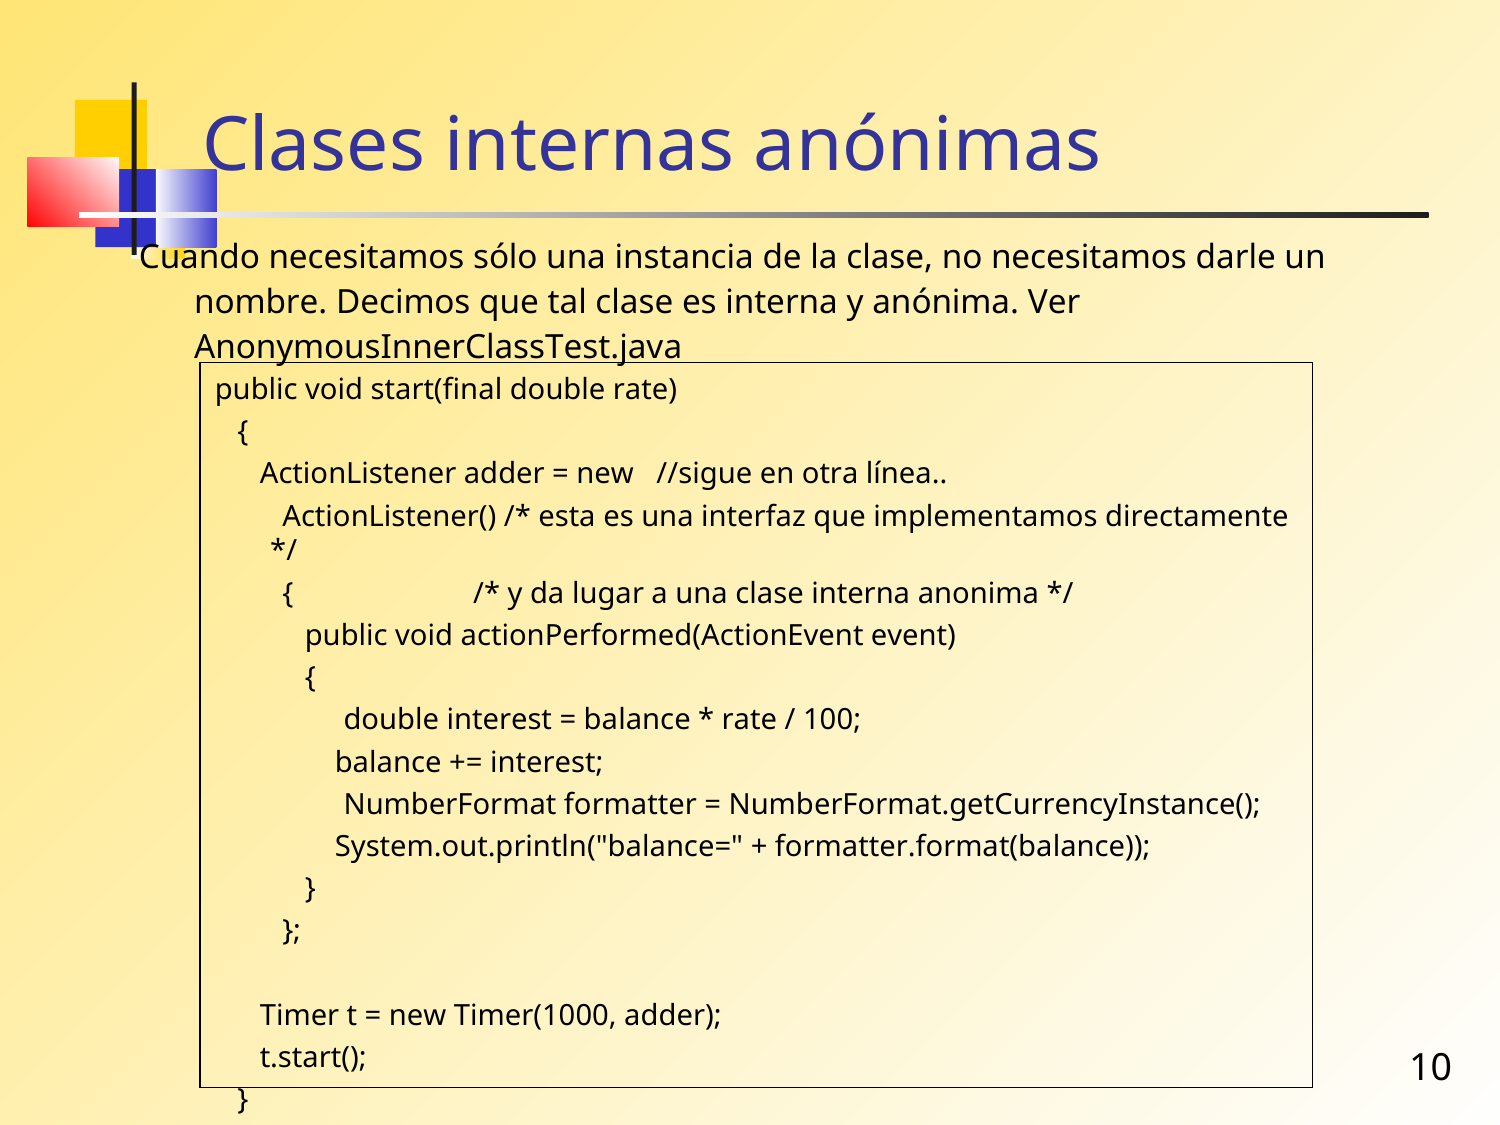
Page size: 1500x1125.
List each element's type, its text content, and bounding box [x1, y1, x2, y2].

list Cuando necesitamos sólo una instancia de la clase, no necesitamos darle un nombre. Decimos que tal clase es interna y anónima. Ver AnonymousInnerClassTest.java [123, 224, 1463, 409]
text_box public void start(final double rate)‏ { ActionListener adder = new //sigue en otra línea.. ActionListener() /* esta es una interfaz que implementamos directamente */ { /* y da lugar a una clase interna anonima */ public void actionPerformed(ActionEvent event)‏ { double interest = balance * rate / 100; balance += interest; NumberFormat formatter = NumberFormat.getCurrencyInstance(); System.out.println("balance=" + formatter.format(balance)); } }; Timer t = new Timer(1000, adder); t.start(); } [200, 362, 1313, 1088]
title Clases internas anónimas [187, 37, 1466, 201]
